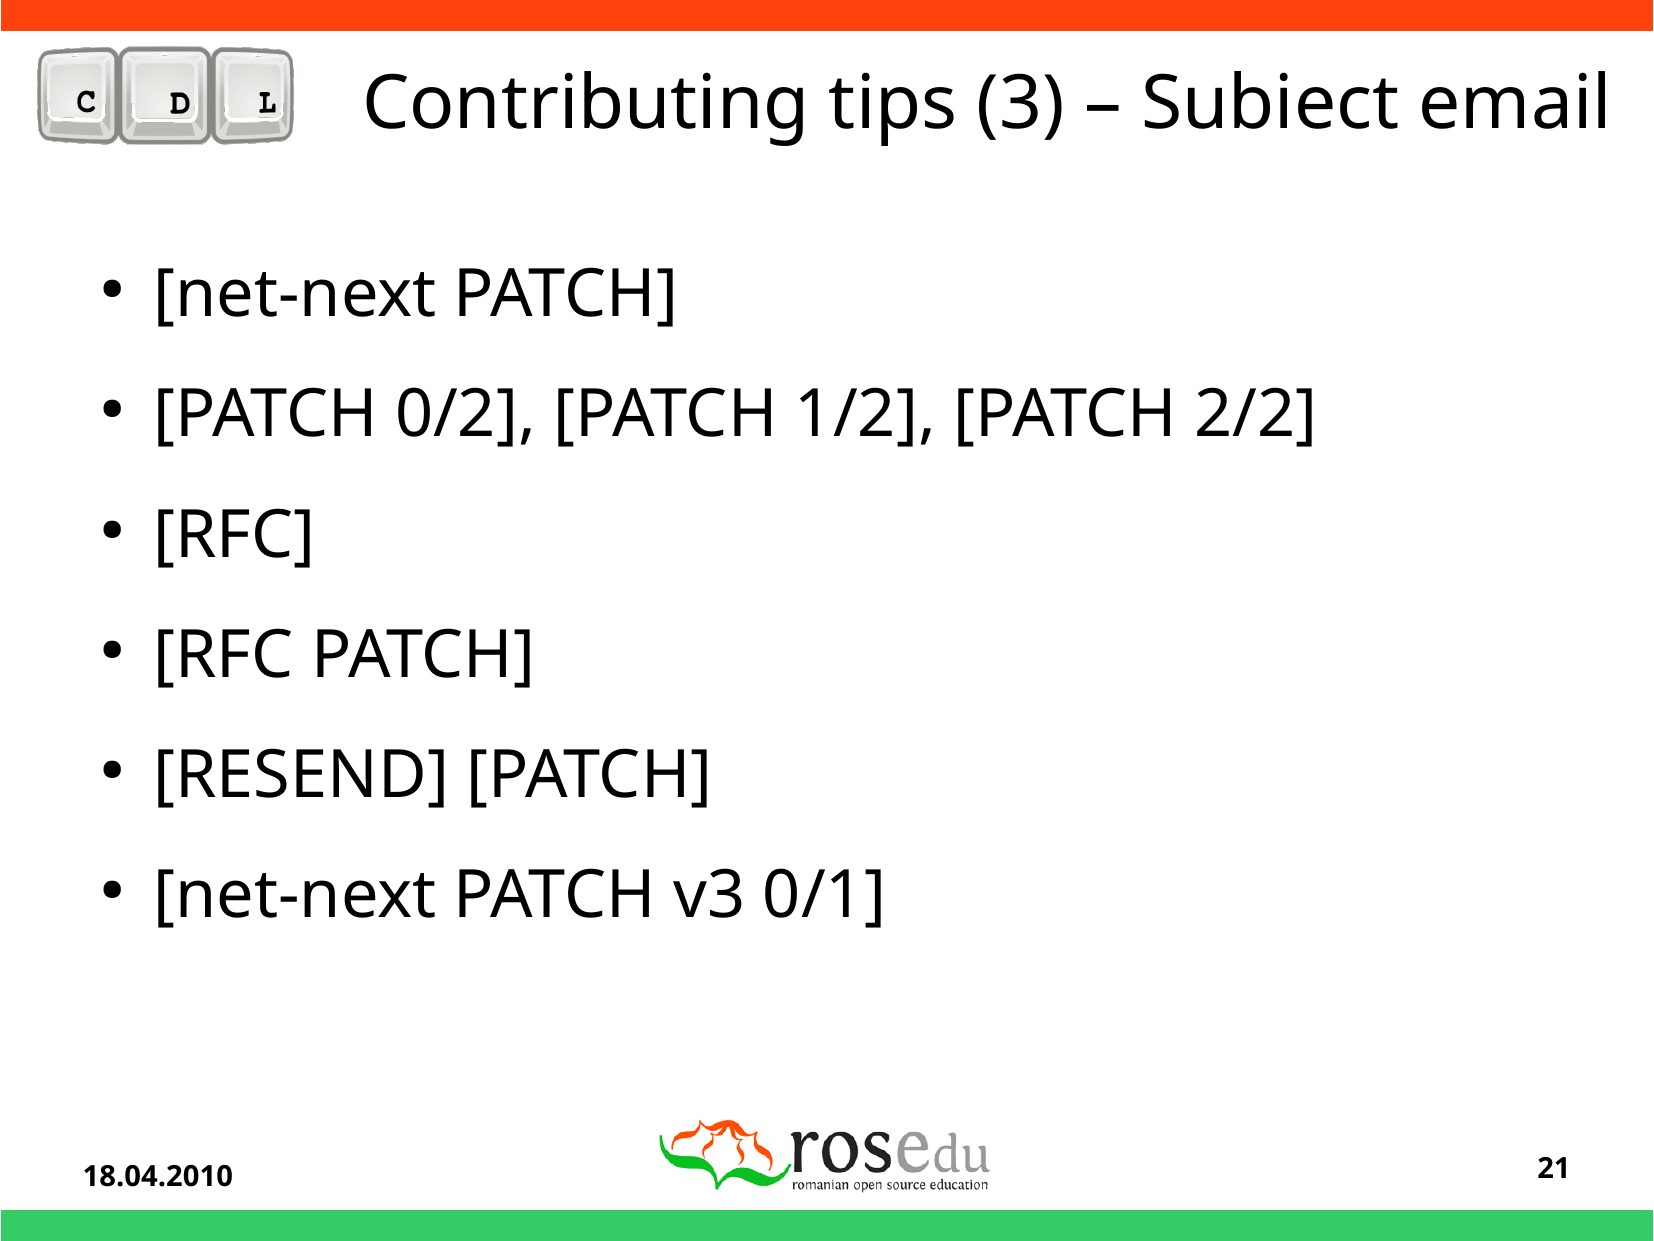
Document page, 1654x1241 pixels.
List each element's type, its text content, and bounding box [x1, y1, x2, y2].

title Contributing tips (3) – Subiect email [300, 55, 1613, 143]
picture [656, 1104, 1005, 1209]
list [net-next PATCH] [PATCH 0/2], [PATCH 1/2], [PATCH 2/2] [RFC] [RFC PATCH] [RESEND] [PATCH] [net-next PATCH v3 0/1] [82, 182, 1571, 1001]
picture [37, 46, 294, 145]
